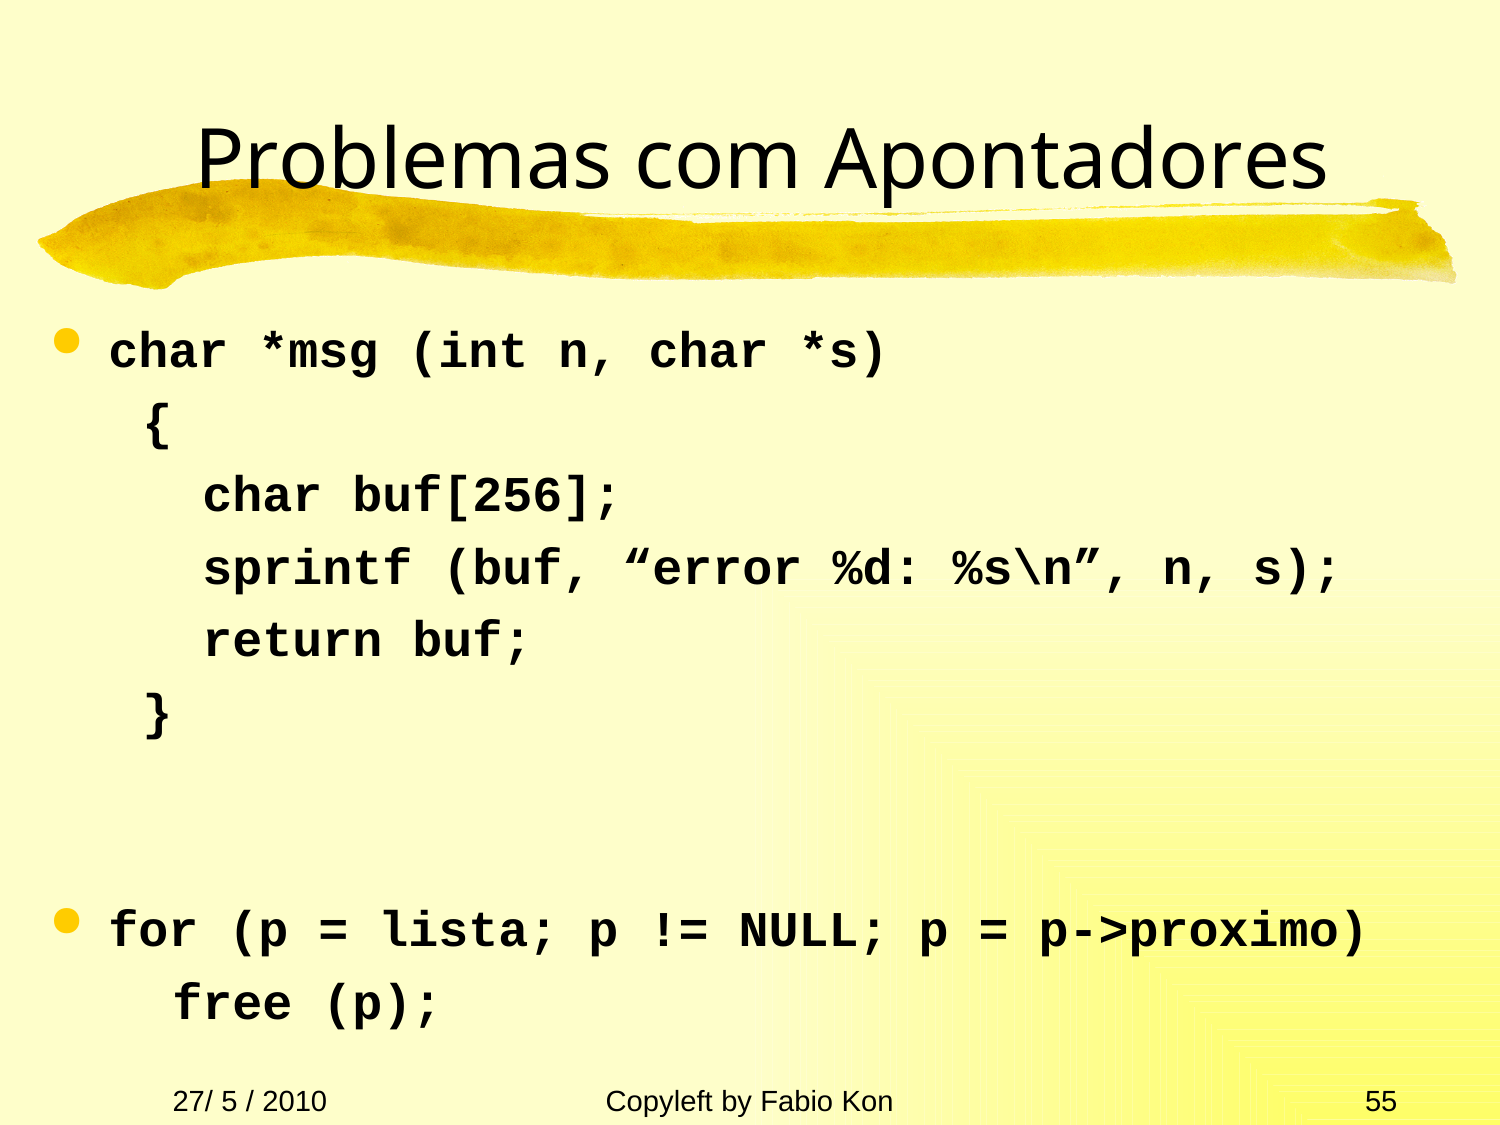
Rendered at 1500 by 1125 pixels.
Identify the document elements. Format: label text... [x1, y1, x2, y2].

picture [24, 174, 1463, 297]
title Problemas com Apontadores [125, 0, 1401, 213]
list char *msg (int n, char *s) { char buf[256]; sprintf (buf, “error %d: %s\n”, n, s); return buf; } for (p = lista; p != NULL; p = p->proximo) free (p); [37, 309, 1417, 1038]
